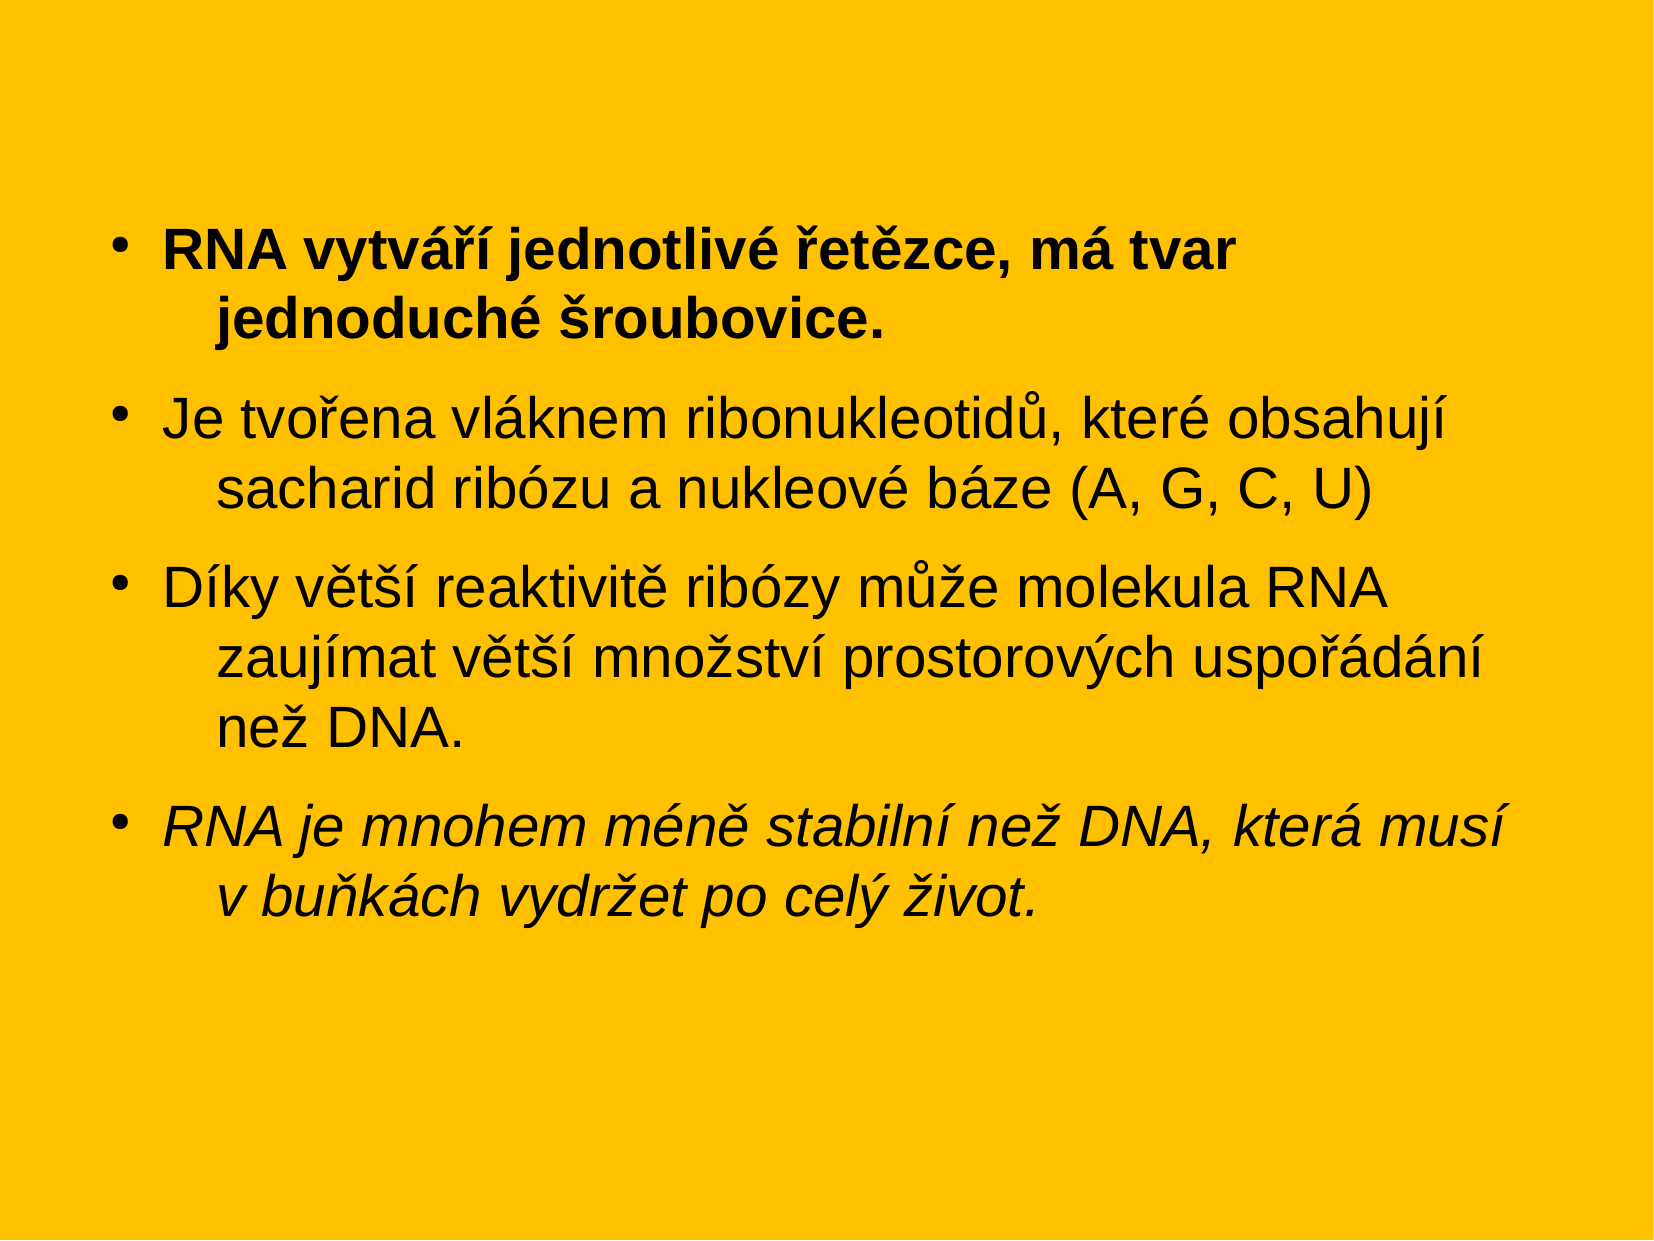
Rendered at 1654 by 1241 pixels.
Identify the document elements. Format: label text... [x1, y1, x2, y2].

list RNA vytváří jednotlivé řetězce, má tvar jednoduché šroubovice. Je tvořena vláknem ribonukleotidů, které obsahují sacharid ribózu a nukleové báze (A, G, C, U) Díky větší reaktivitě ribózy může molekula RNA zaujímat větší množství prostorových uspořádání než DNA. RNA je mnohem méně stabilní než DNA, která musí v buňkách vydržet po celý život. [74, 210, 1563, 1030]
